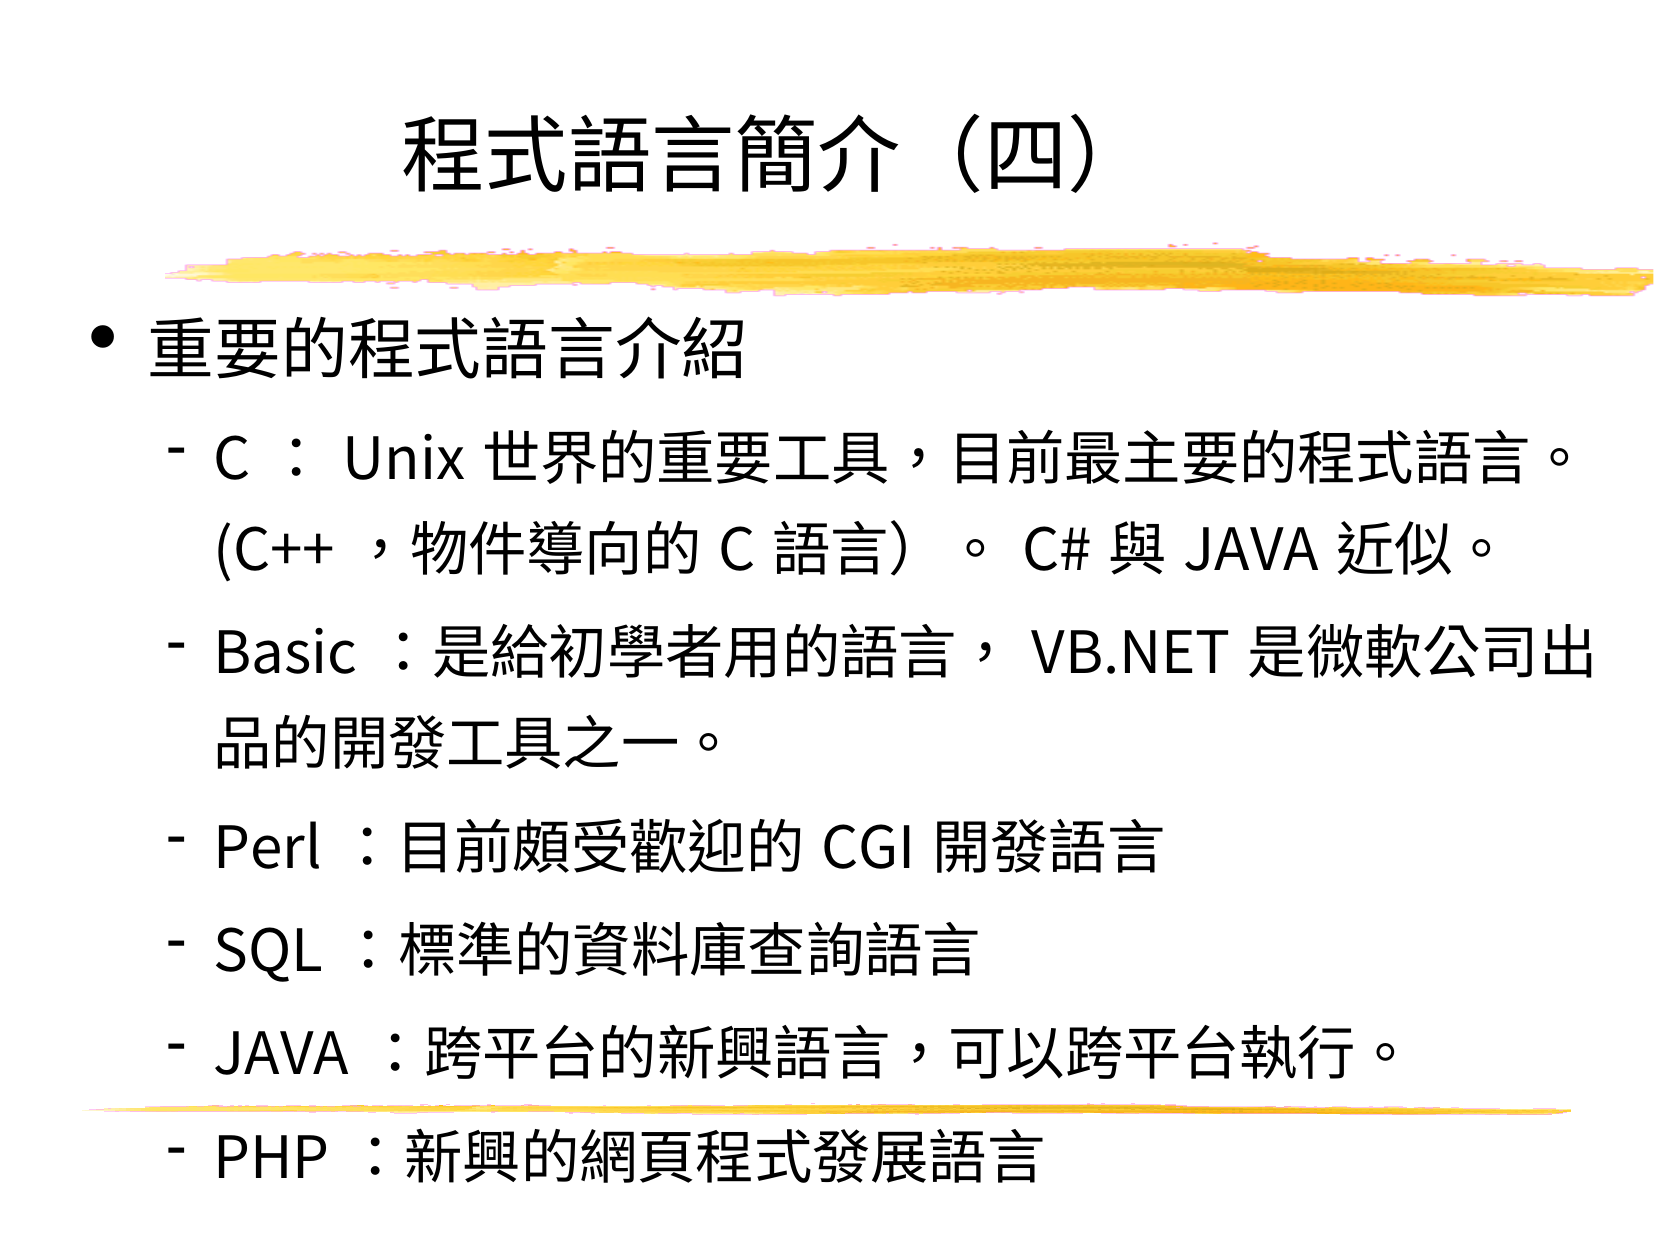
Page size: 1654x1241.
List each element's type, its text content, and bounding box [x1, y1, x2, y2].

title 程式語言簡介（四） [73, 39, 1479, 249]
list 重要的程式語言介紹 C：Unix世界的重要工具，目前最主要的程式語言。(C++，物件導向的C語言）。C#與JAVA近似。 Basic：是給初學者用的語言，VB.NET是微軟公司出品的開發工具之一。 Perl：目前頗受歡迎的CGI開發語言 SQL：標準的資料庫查詢語言 JAVA：跨平台的新興語言，可以跨平台執行。 PHP：新興的網頁程式發展語言 [91, 288, 1630, 1033]
picture [82, 1102, 1571, 1117]
picture [165, 237, 1654, 308]
